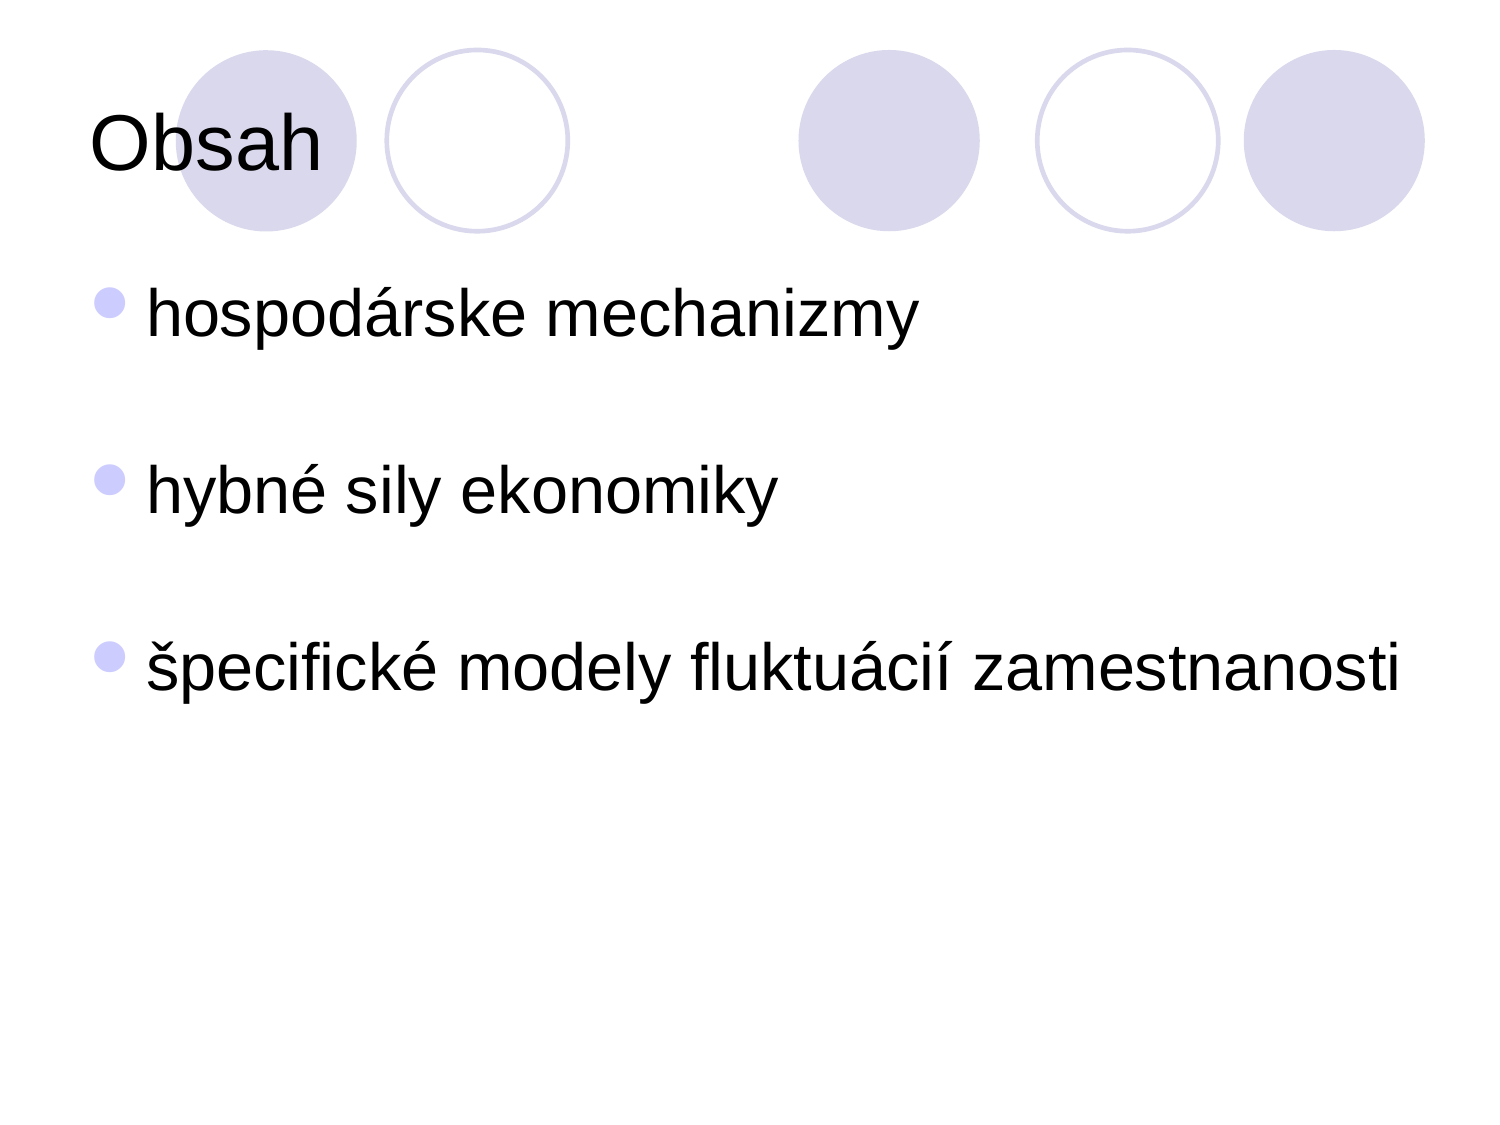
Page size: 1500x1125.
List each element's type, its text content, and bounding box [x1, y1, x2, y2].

title Obsah [75, 45, 1426, 233]
list hospodárske mechanizmy hybné sily ekonomiky špecifické modely fluktuácií zamestnanosti [75, 262, 1426, 1006]
